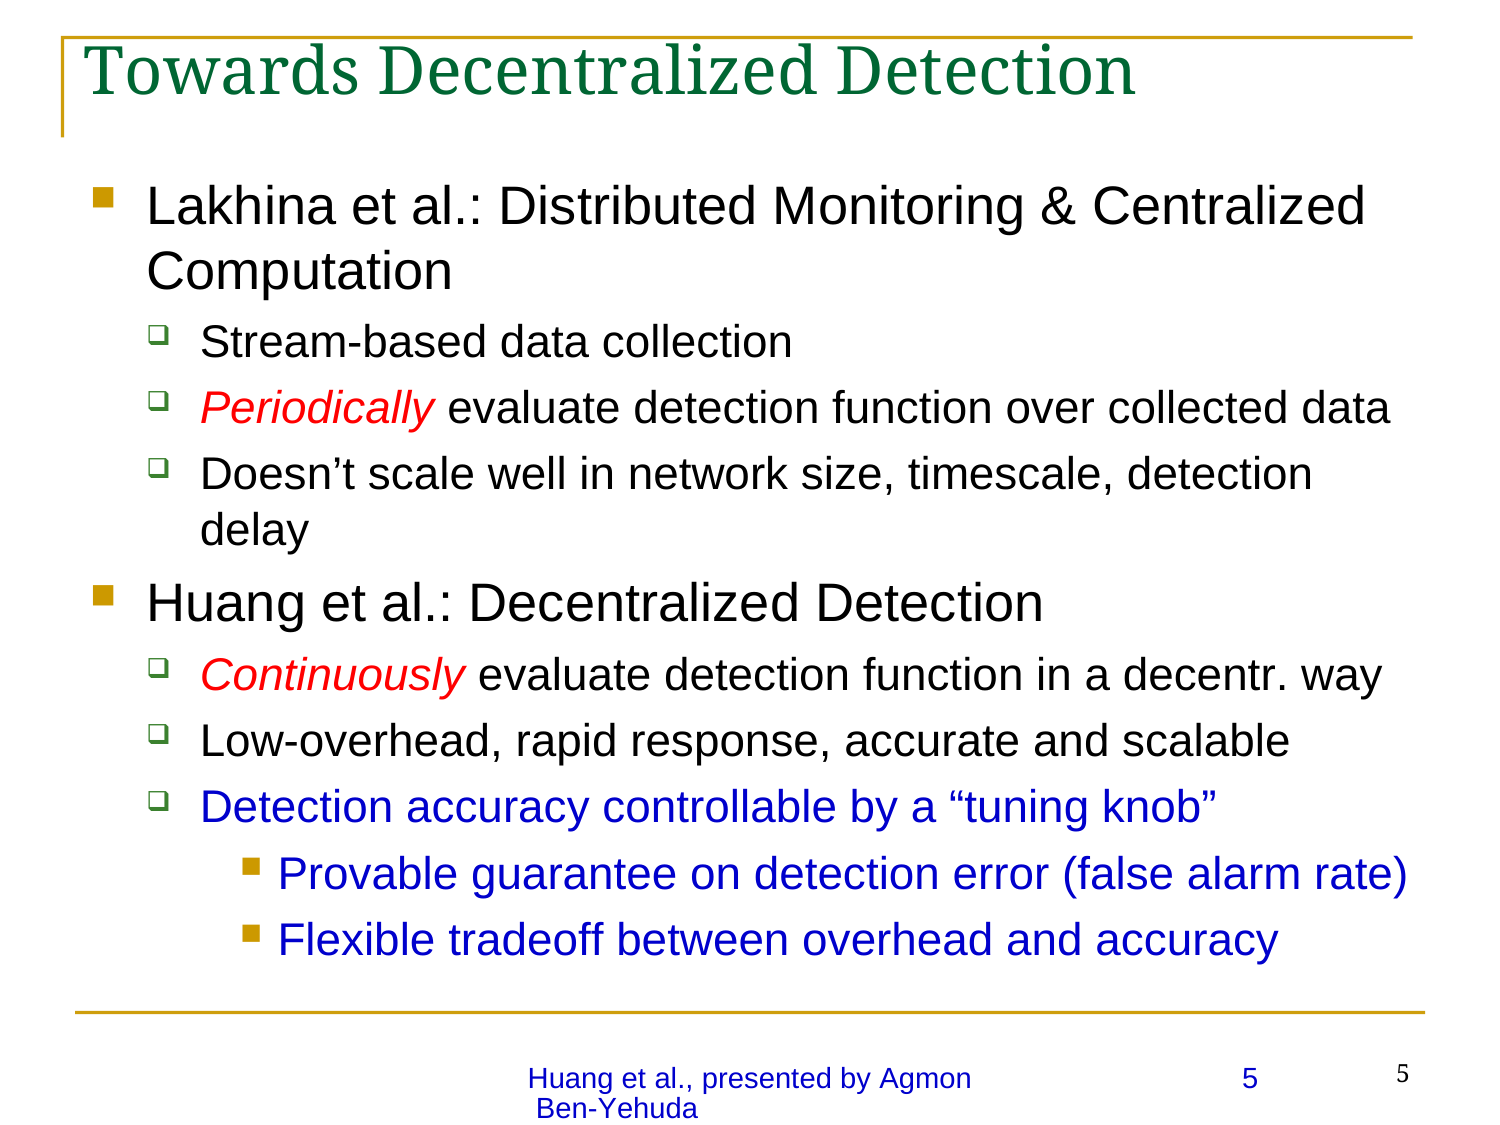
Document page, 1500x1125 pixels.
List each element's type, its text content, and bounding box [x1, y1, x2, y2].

title Towards Decentralized Detection [68, 19, 1419, 200]
list Lakhina et al.: Distributed Monitoring & Centralized Computation Stream-based data collection Periodically evaluate detection function over collected data Doesn’t scale well in network size, timescale, detection delay Huang et al.: Decentralized Detection Continuously evaluate detection function in a decentr. way Low-overhead, rapid response, accurate and scalable Detection accuracy controllable by a “tuning knob” Provable guarantee on detection error (false alarm rate) Flexible tradeoff between overhead and accuracy [75, 162, 1450, 976]
text_box <number> [1074, 1024, 1426, 1100]
